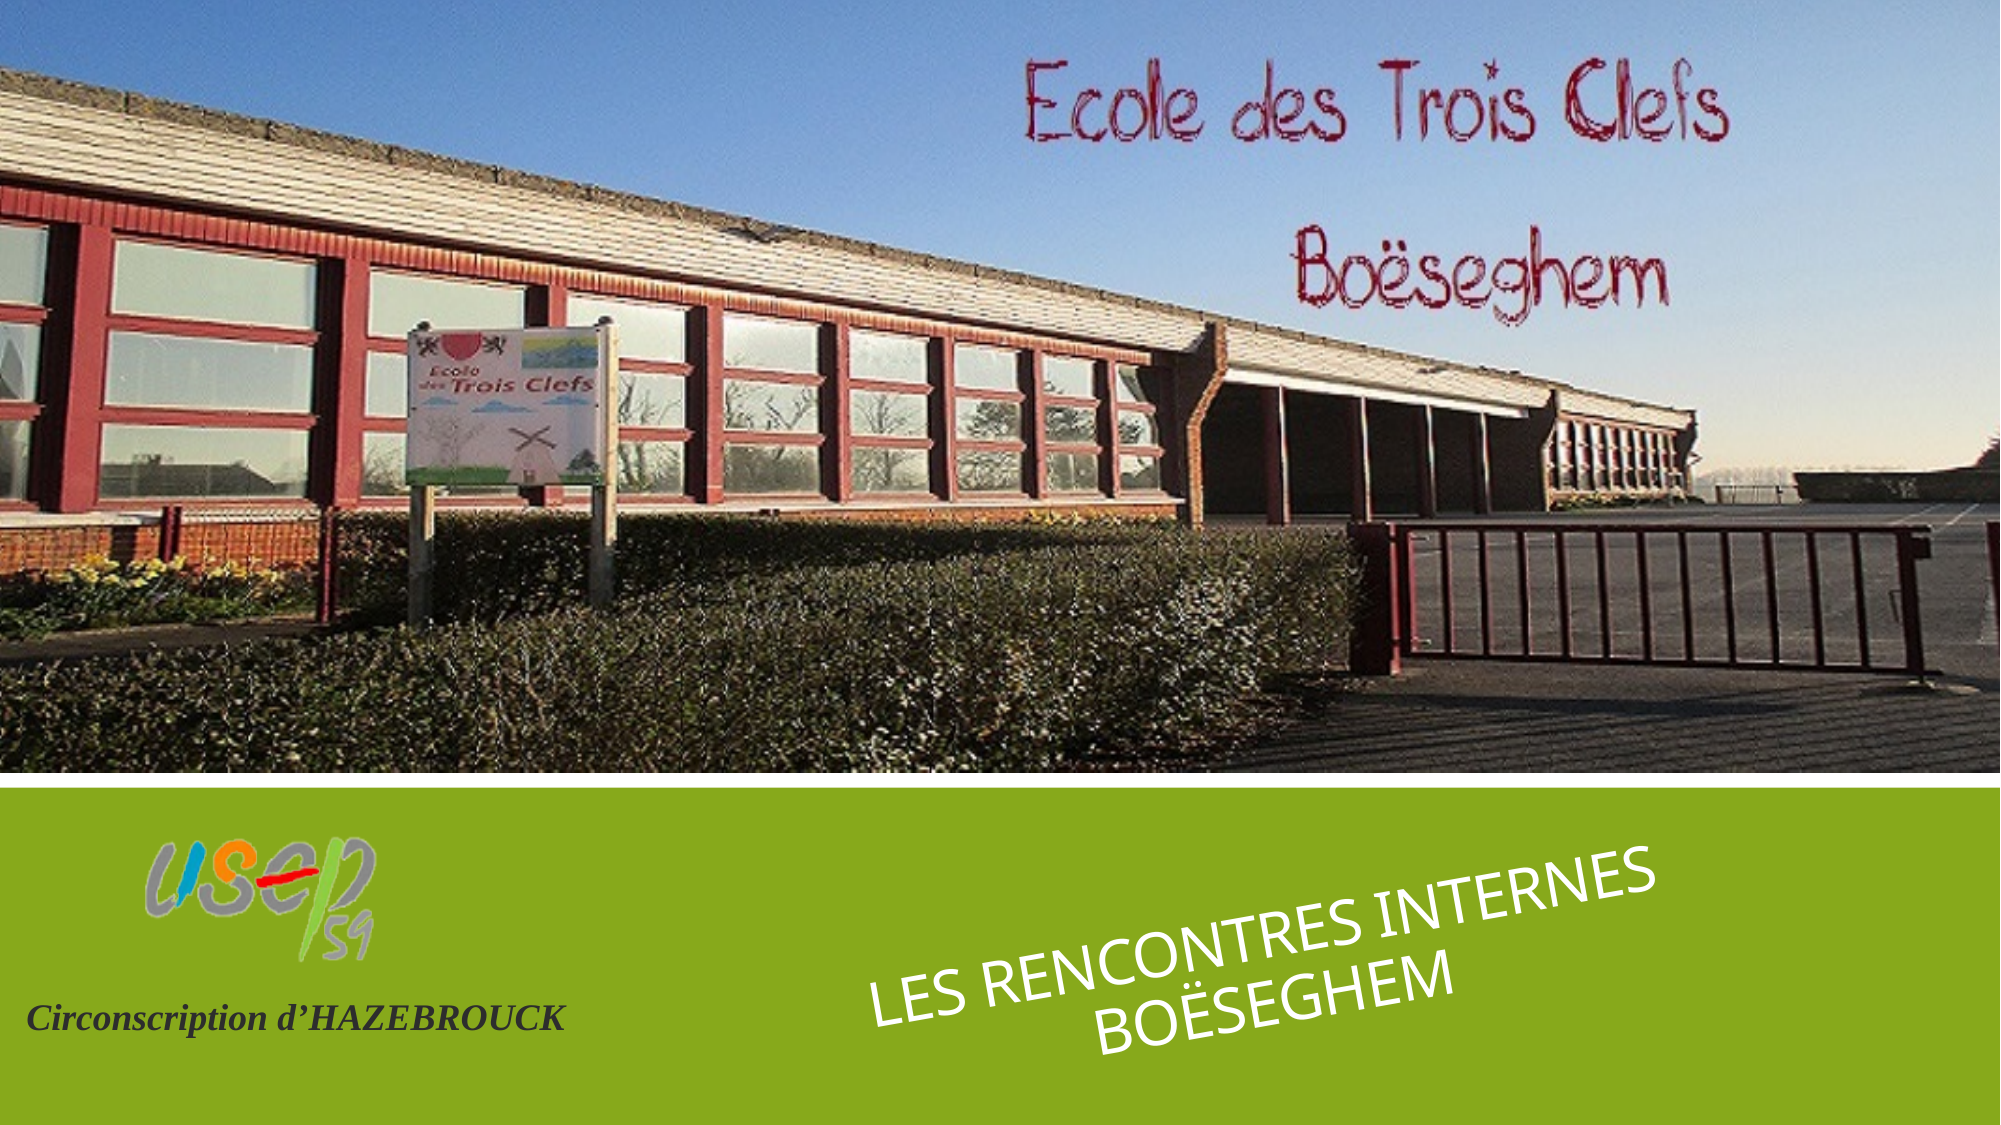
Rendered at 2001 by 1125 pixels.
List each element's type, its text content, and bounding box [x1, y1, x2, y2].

picture [137, 824, 398, 972]
title Les rencontres internes boëseghem [561, 773, 1981, 1125]
picture [0, 0, 2000, 773]
text_box Circonscription d’HAZEBROUCK [11, 985, 580, 1046]
